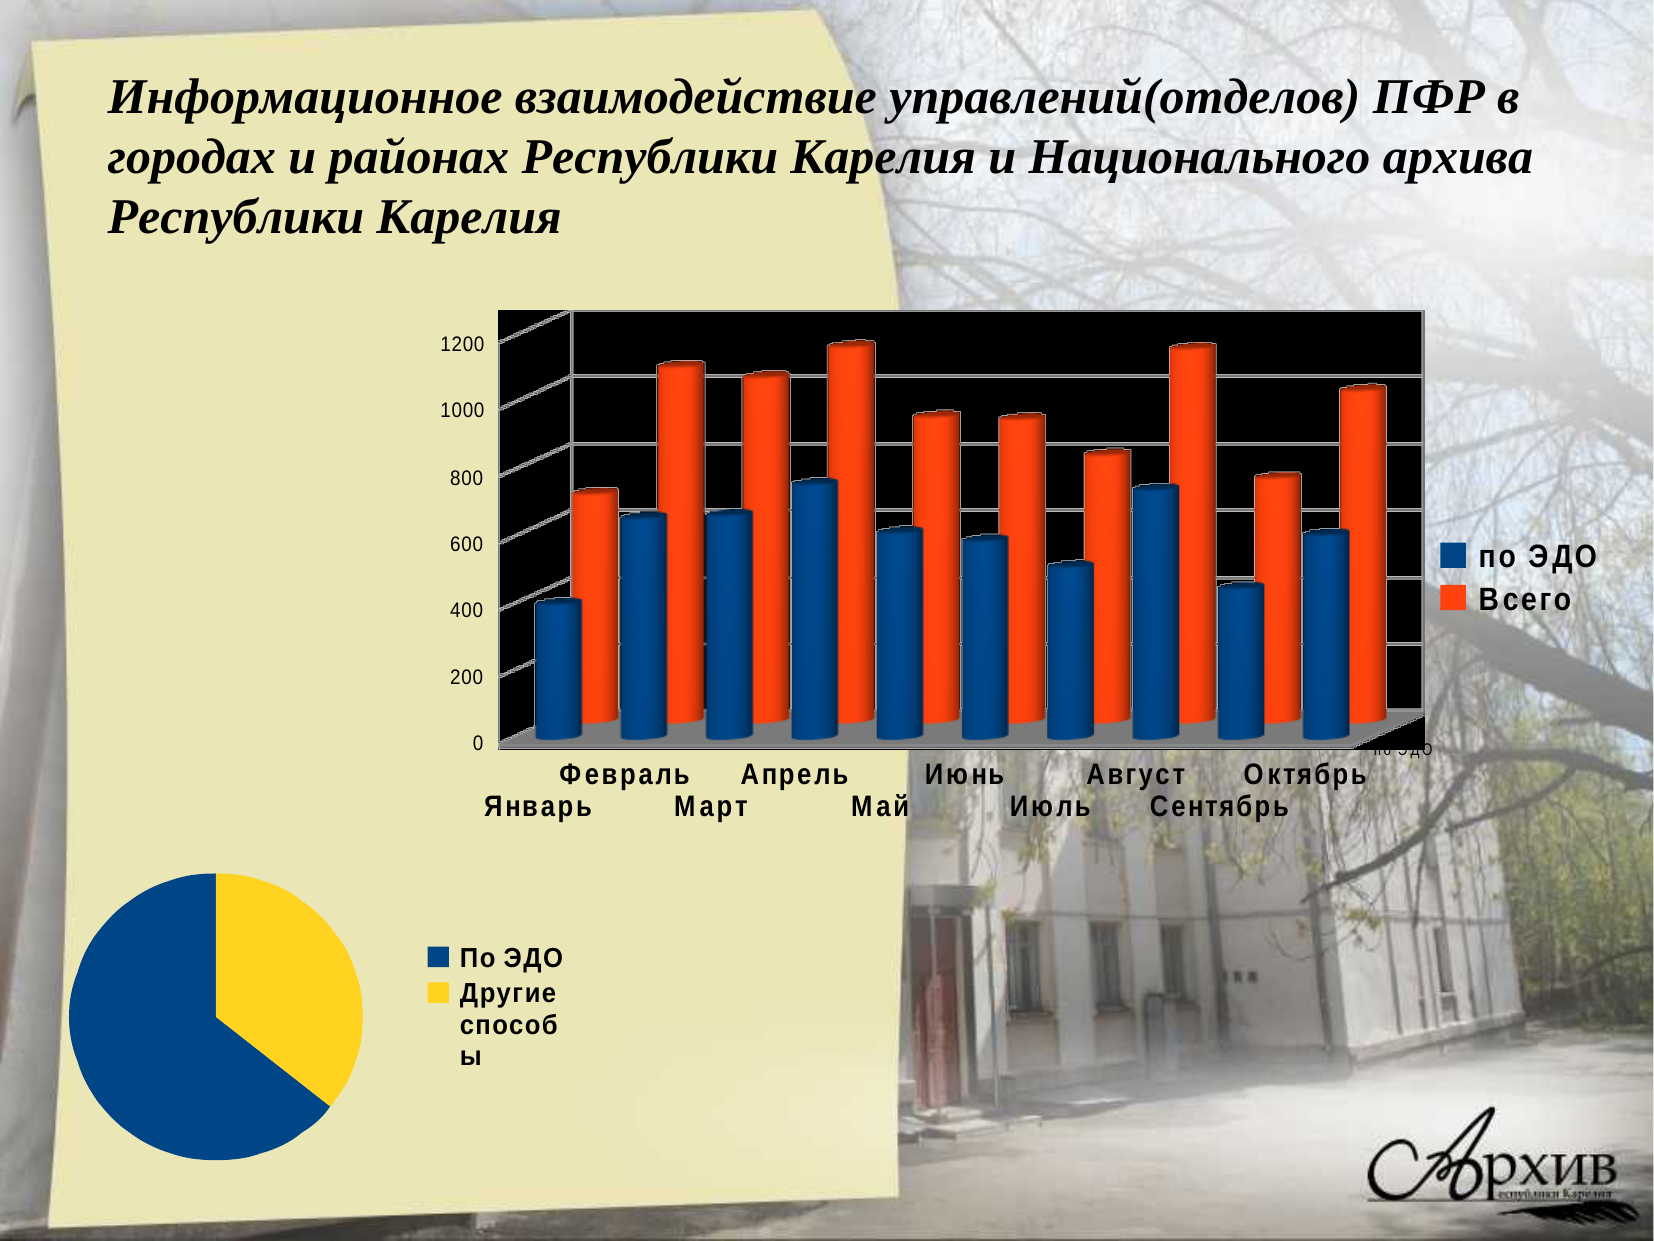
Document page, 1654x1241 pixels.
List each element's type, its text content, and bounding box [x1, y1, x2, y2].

picture [0, 0, 1654, 1241]
text_box Информационное взаимодействие управлений(отделов) ПФР в городах и районах Республики Карелия и Национального архива Республики Карелия [92, 56, 1624, 414]
